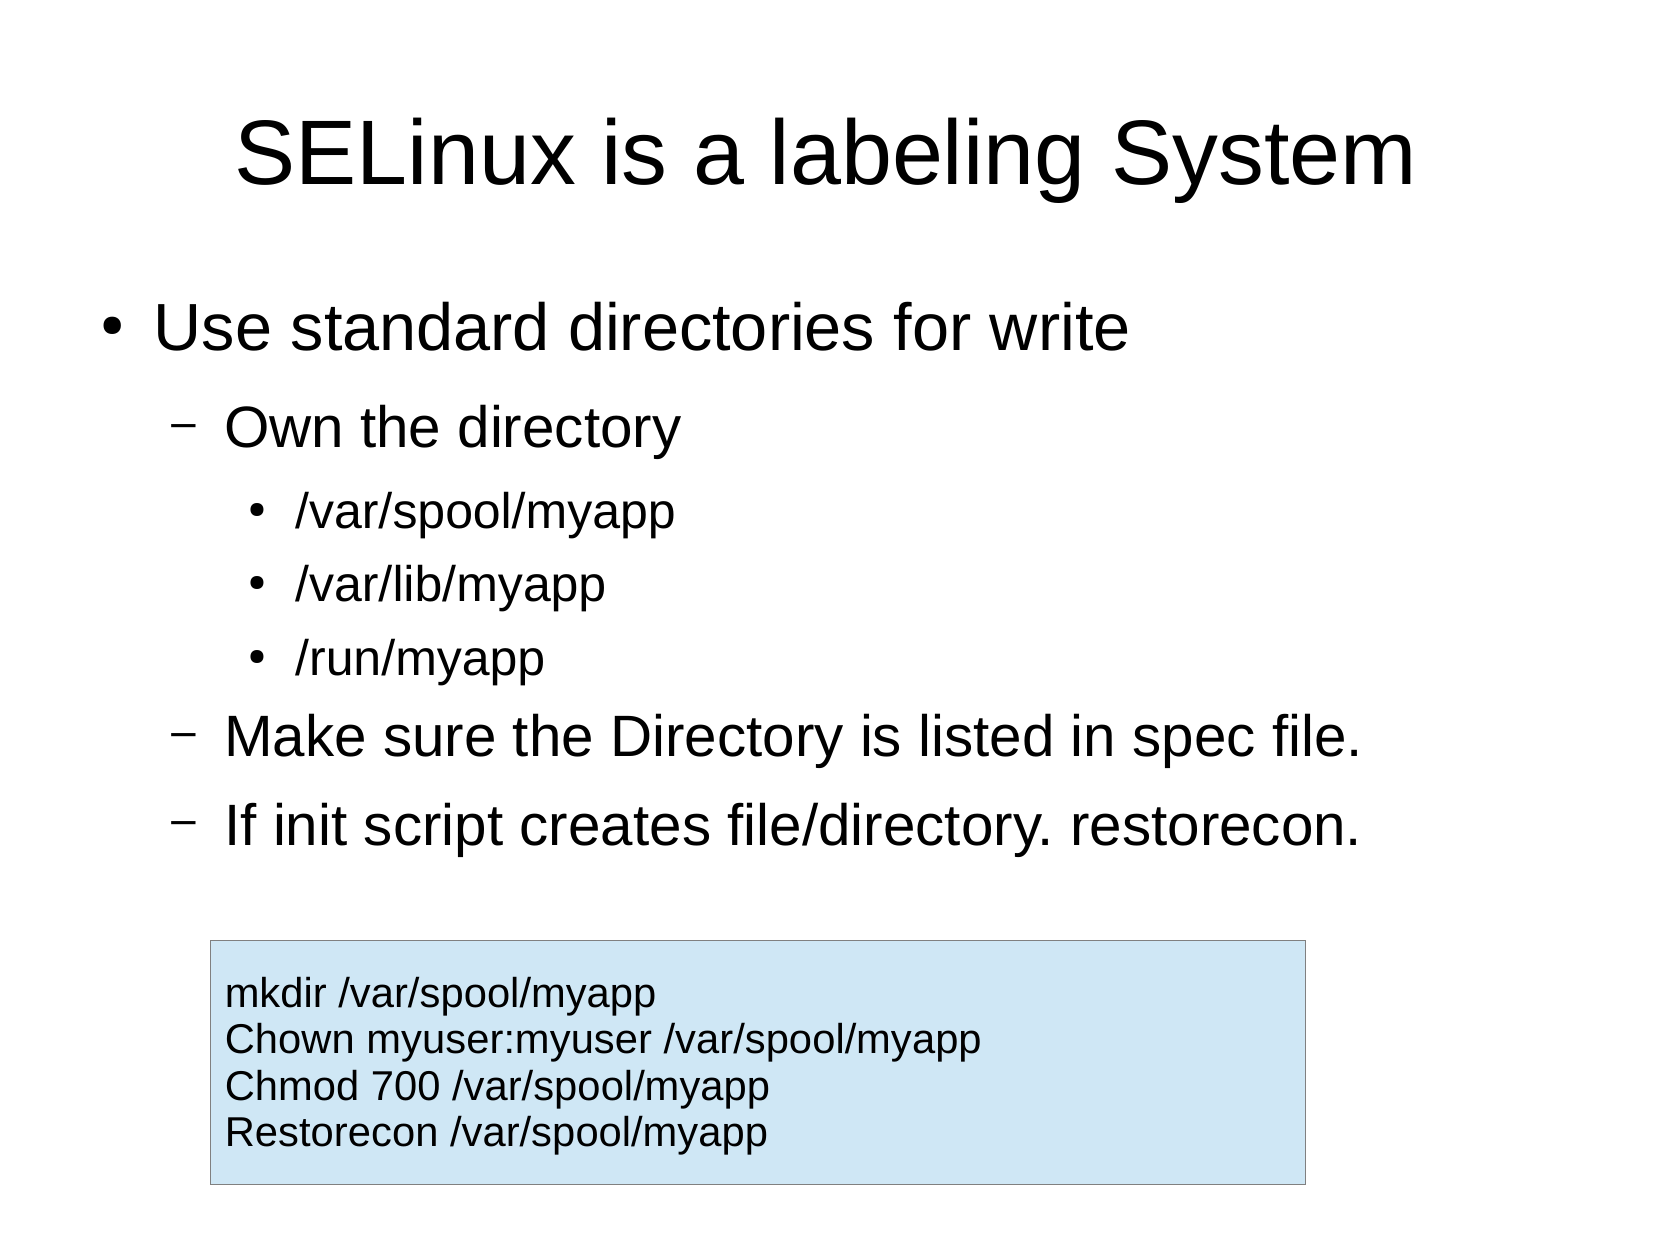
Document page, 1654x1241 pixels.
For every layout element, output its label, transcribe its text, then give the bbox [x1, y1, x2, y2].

title SELinux is a labeling System [82, 49, 1571, 257]
text_box mkdir /var/spool/myapp Chown myuser:myuser /var/spool/myapp Chmod 700 /var/spool/myapp Restorecon /var/spool/myapp [210, 940, 1306, 1185]
list Use standard directories for write Own the directory /var/spool/myapp /var/lib/myapp /run/myapp Make sure the Directory is listed in spec file. If init script creates file/directory. restorecon. [82, 290, 1538, 1010]
